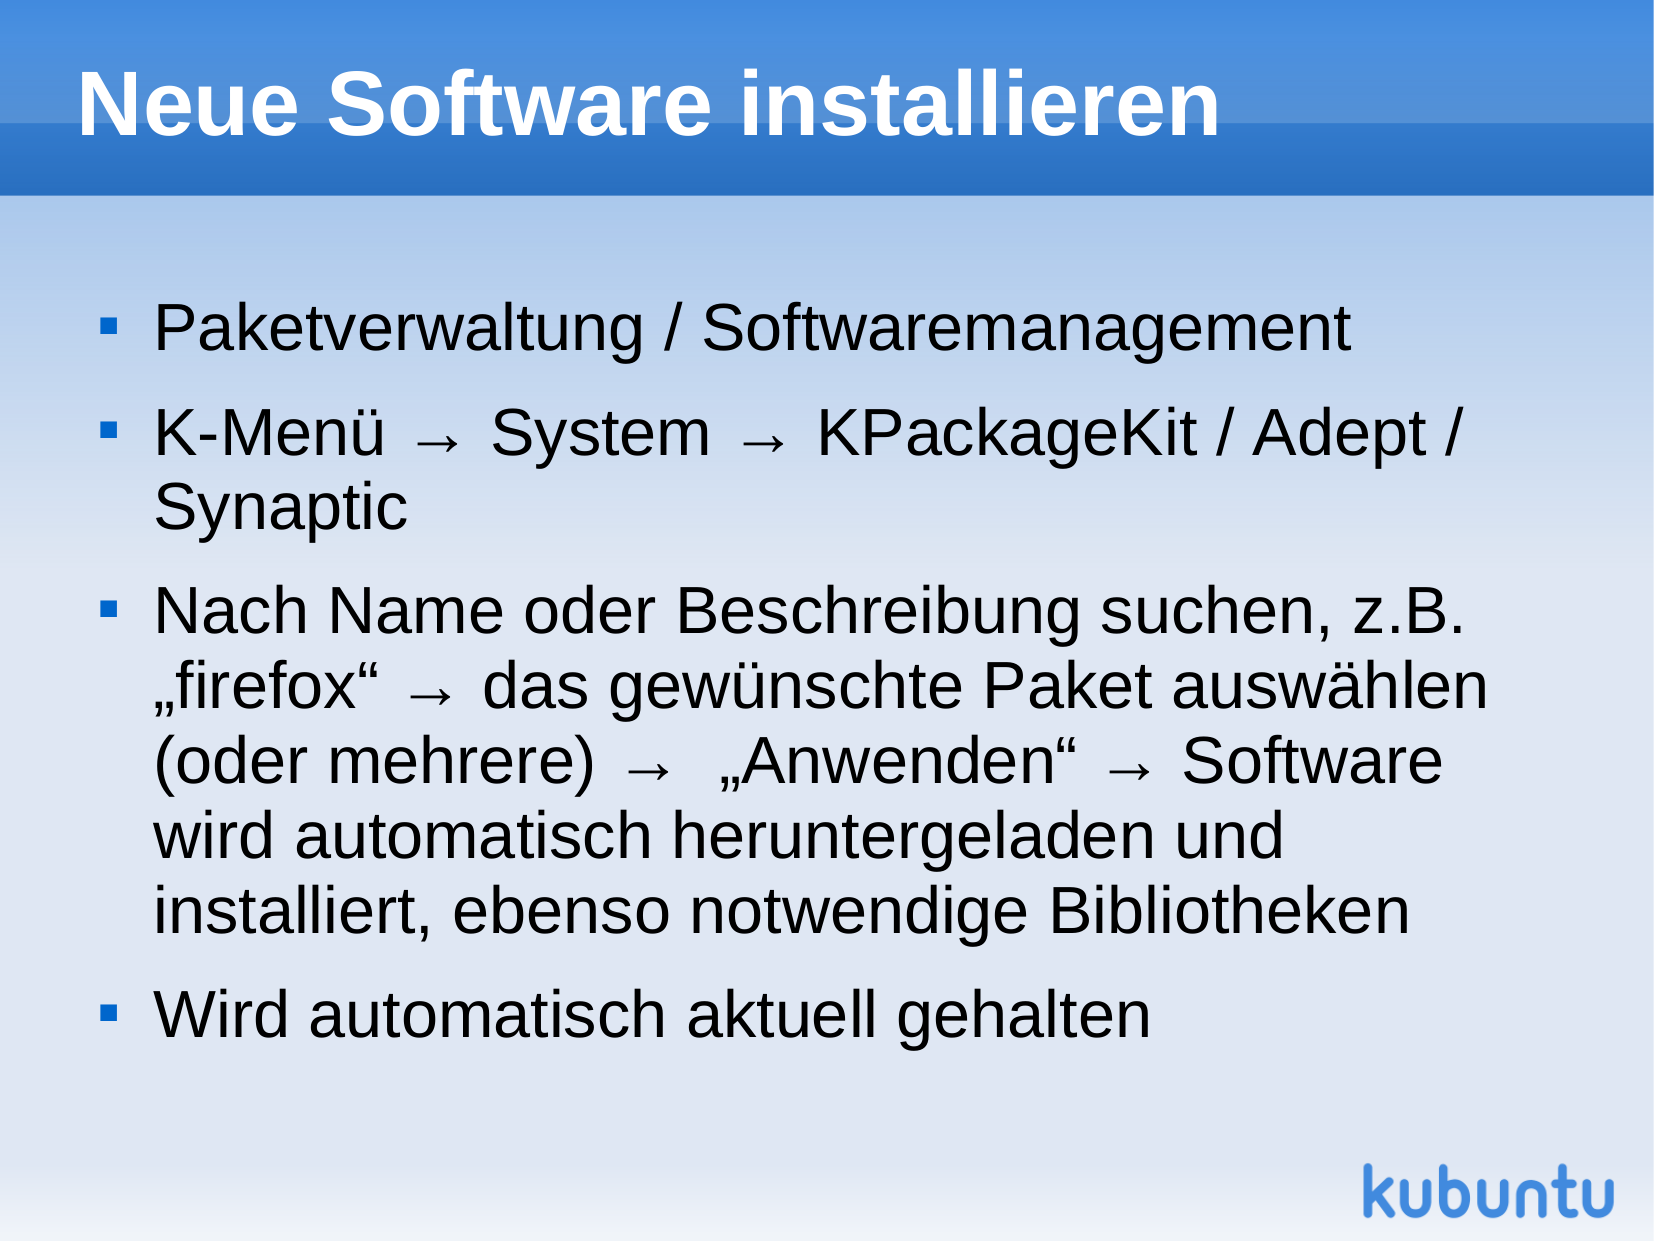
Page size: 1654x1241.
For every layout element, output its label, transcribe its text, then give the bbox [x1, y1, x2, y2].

title Neue Software installieren [76, 0, 1565, 208]
picture [0, 0, 1654, 1241]
list Paketverwaltung / Softwaremanagement K-Menü → System → KPackageKit / Adept / Synaptic Nach Name oder Beschreibung suchen, z.B. „firefox“ → das gewünschte Paket auswählen (oder mehrere) → „Anwenden“ → Software wird automatisch heruntergeladen und installiert, ebenso notwendige Bibliotheken Wird automatisch aktuell gehalten [82, 290, 1571, 1109]
